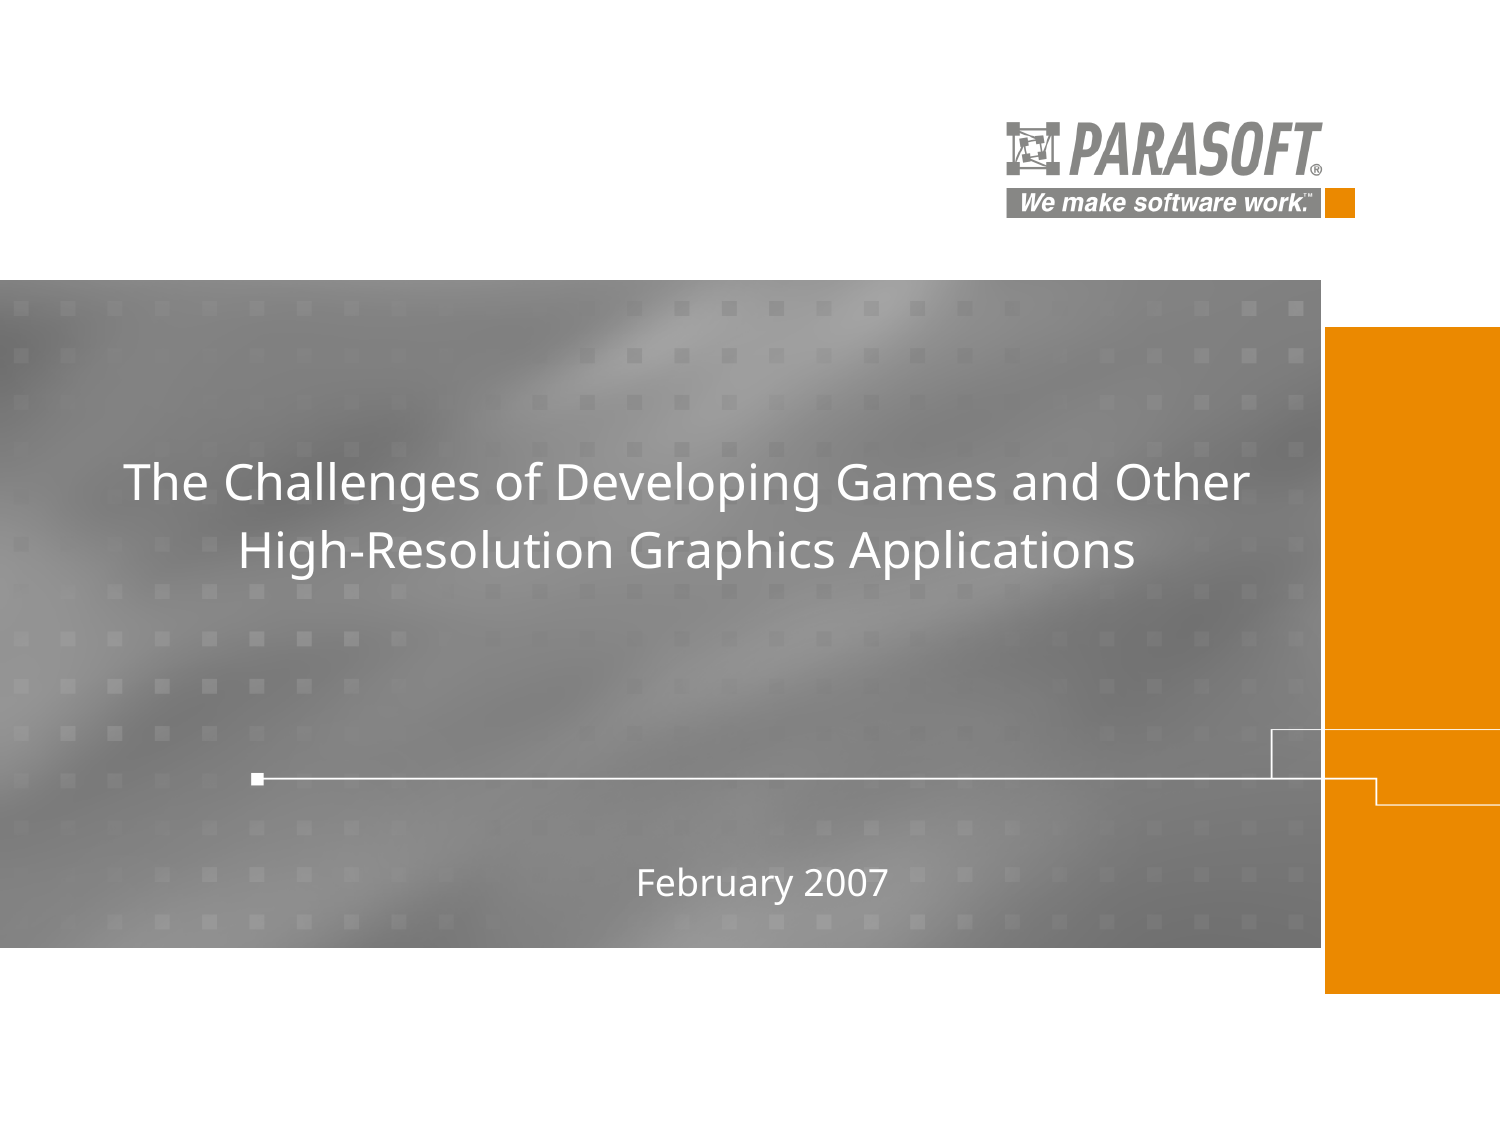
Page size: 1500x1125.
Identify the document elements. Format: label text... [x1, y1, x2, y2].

picture [0, 0, 1500, 1125]
title The Challenges of Developing Games and Other High-Resolution Graphics Applications [87, 394, 1288, 637]
subtitle February 2007 [200, 807, 1251, 958]
